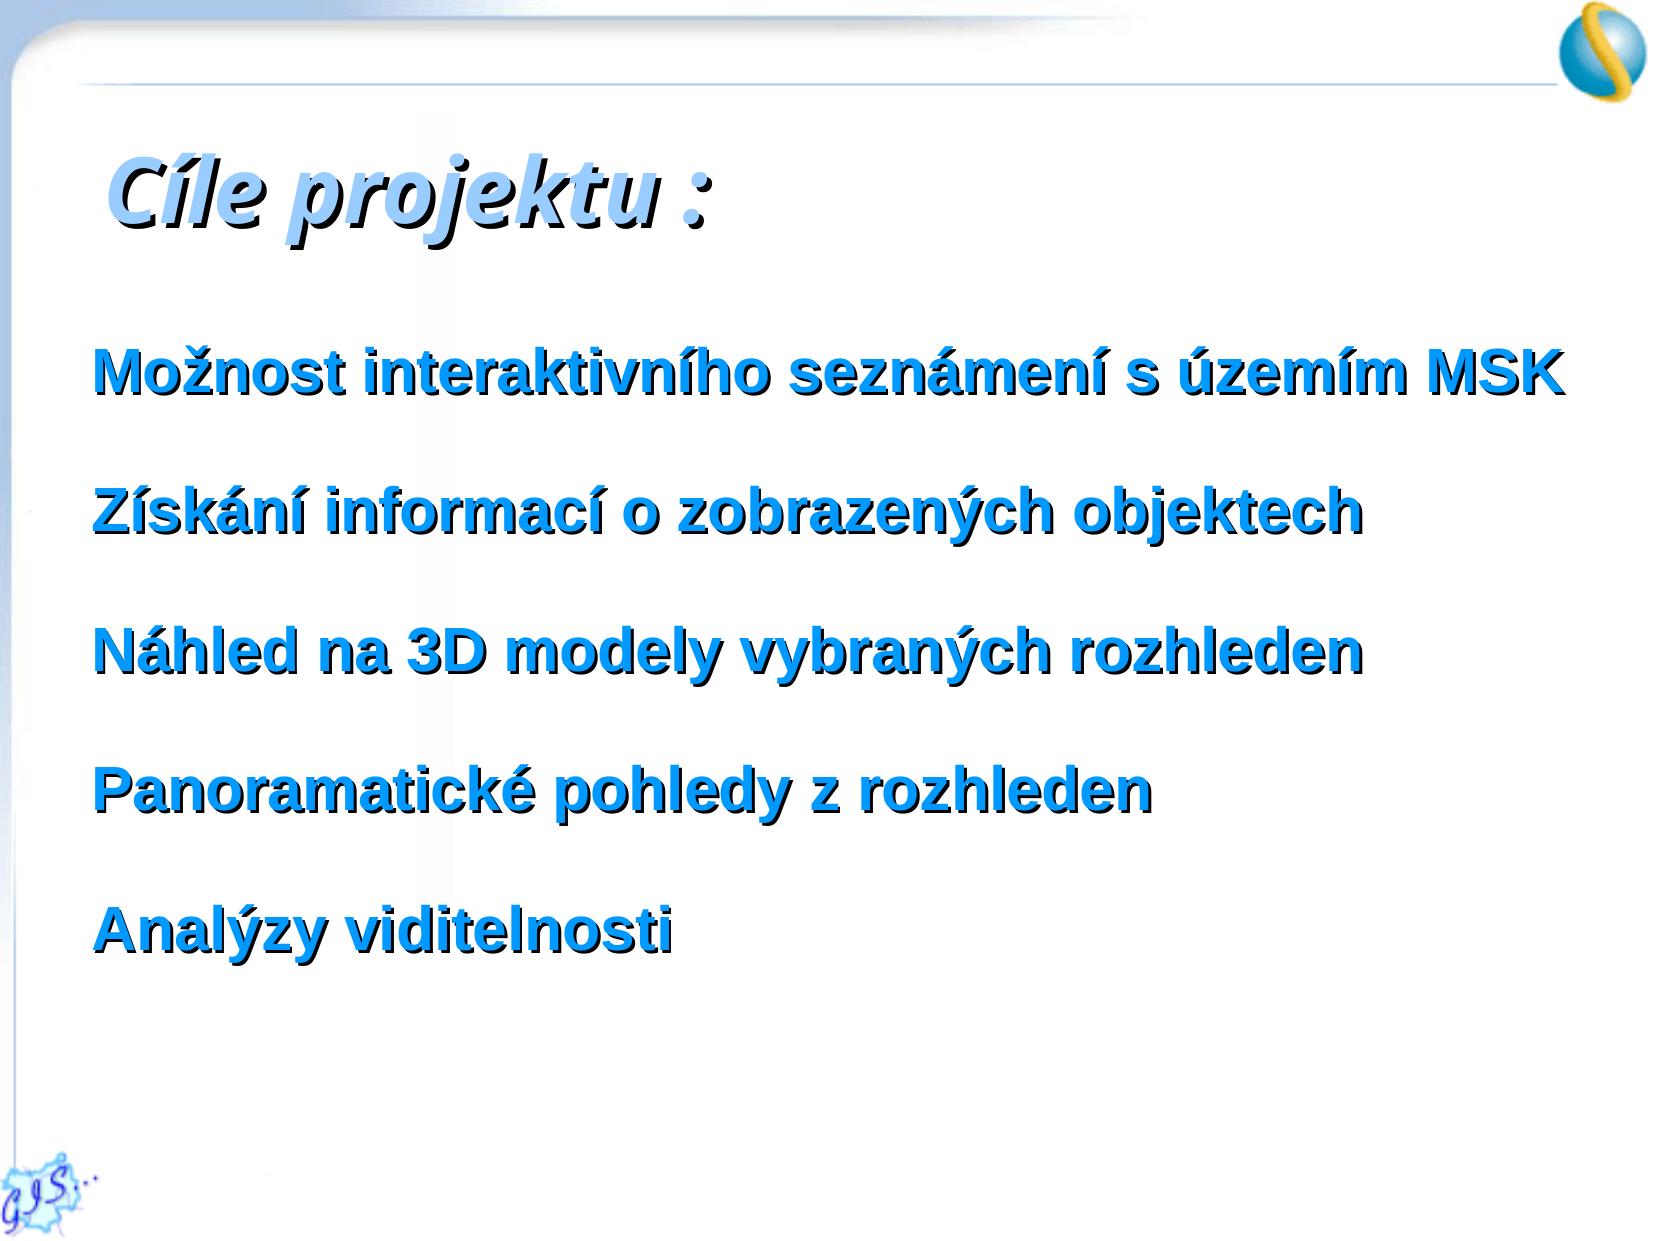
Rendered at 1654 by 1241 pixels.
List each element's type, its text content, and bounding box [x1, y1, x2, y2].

text_box Možnost interaktivního seznámení s územím MSK Získání informací o zobrazených objektech Náhled na 3D modely vybraných rozhleden Panoramatické pohledy z rozhleden Analýzy viditelnosti [59, 328, 1608, 1059]
picture [0, 0, 1654, 1241]
text_box Cíle projektu : [88, 118, 916, 245]
